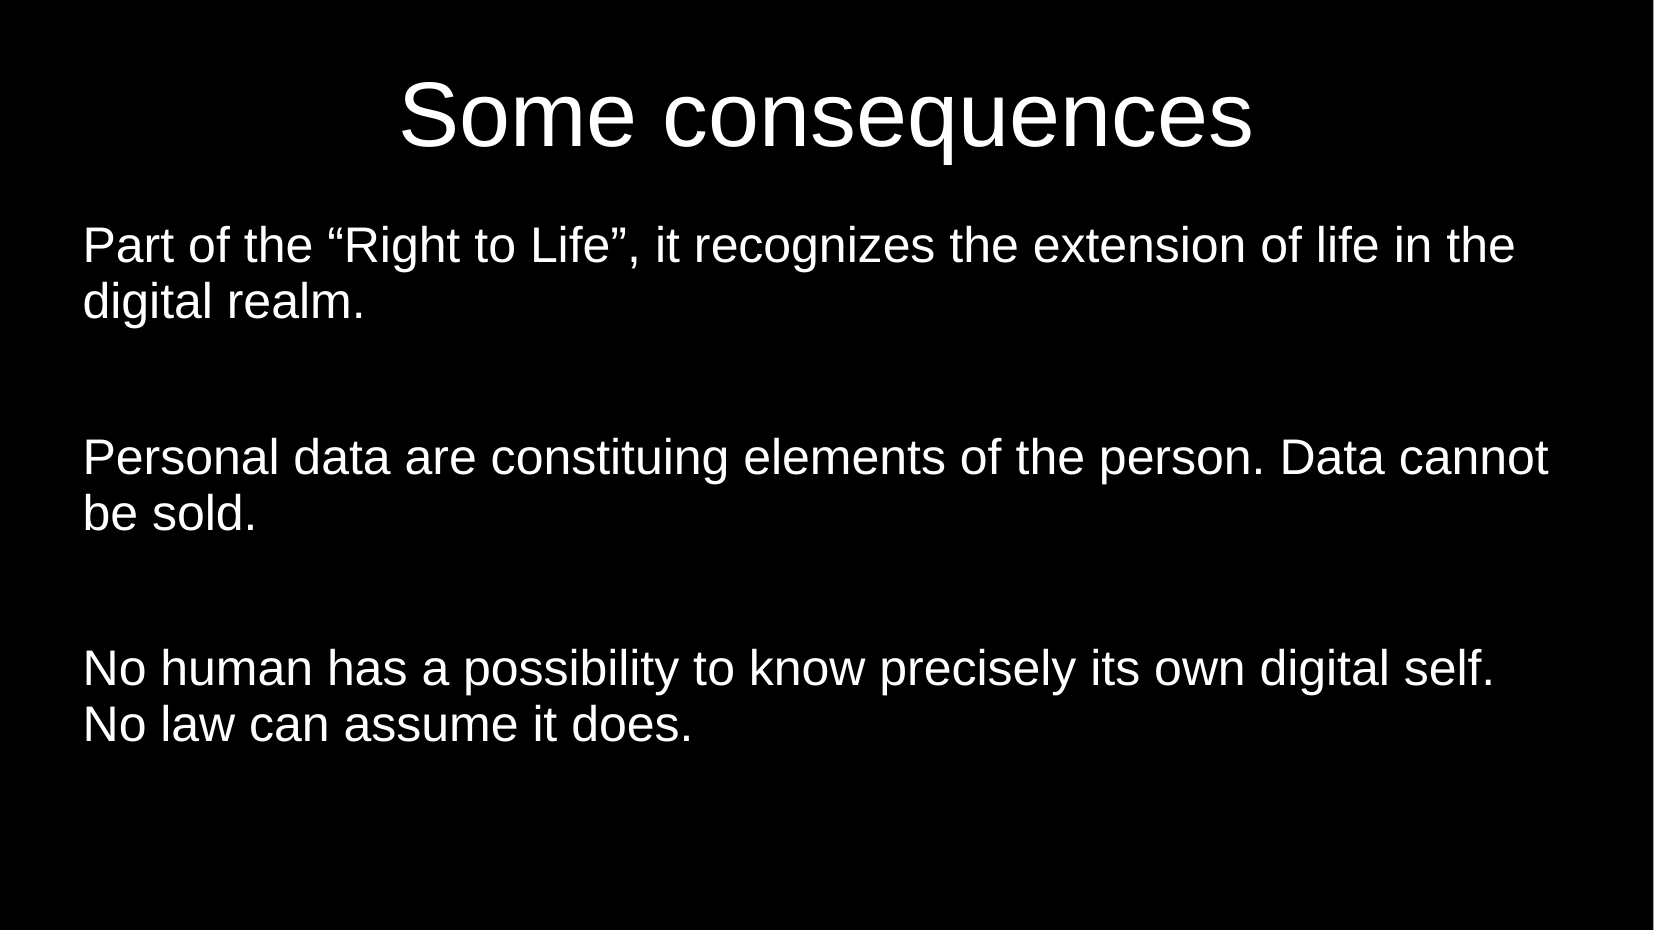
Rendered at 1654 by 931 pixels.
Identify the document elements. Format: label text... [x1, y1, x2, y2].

title Some consequences [82, 37, 1571, 193]
list Part of the “Right to Life”, it recognizes the extension of life in the digital realm. Personal data are constituing elements of the person. Data cannot be sold. No human has a possibility to know precisely its own digital self. No law can assume it does. [82, 217, 1571, 758]
